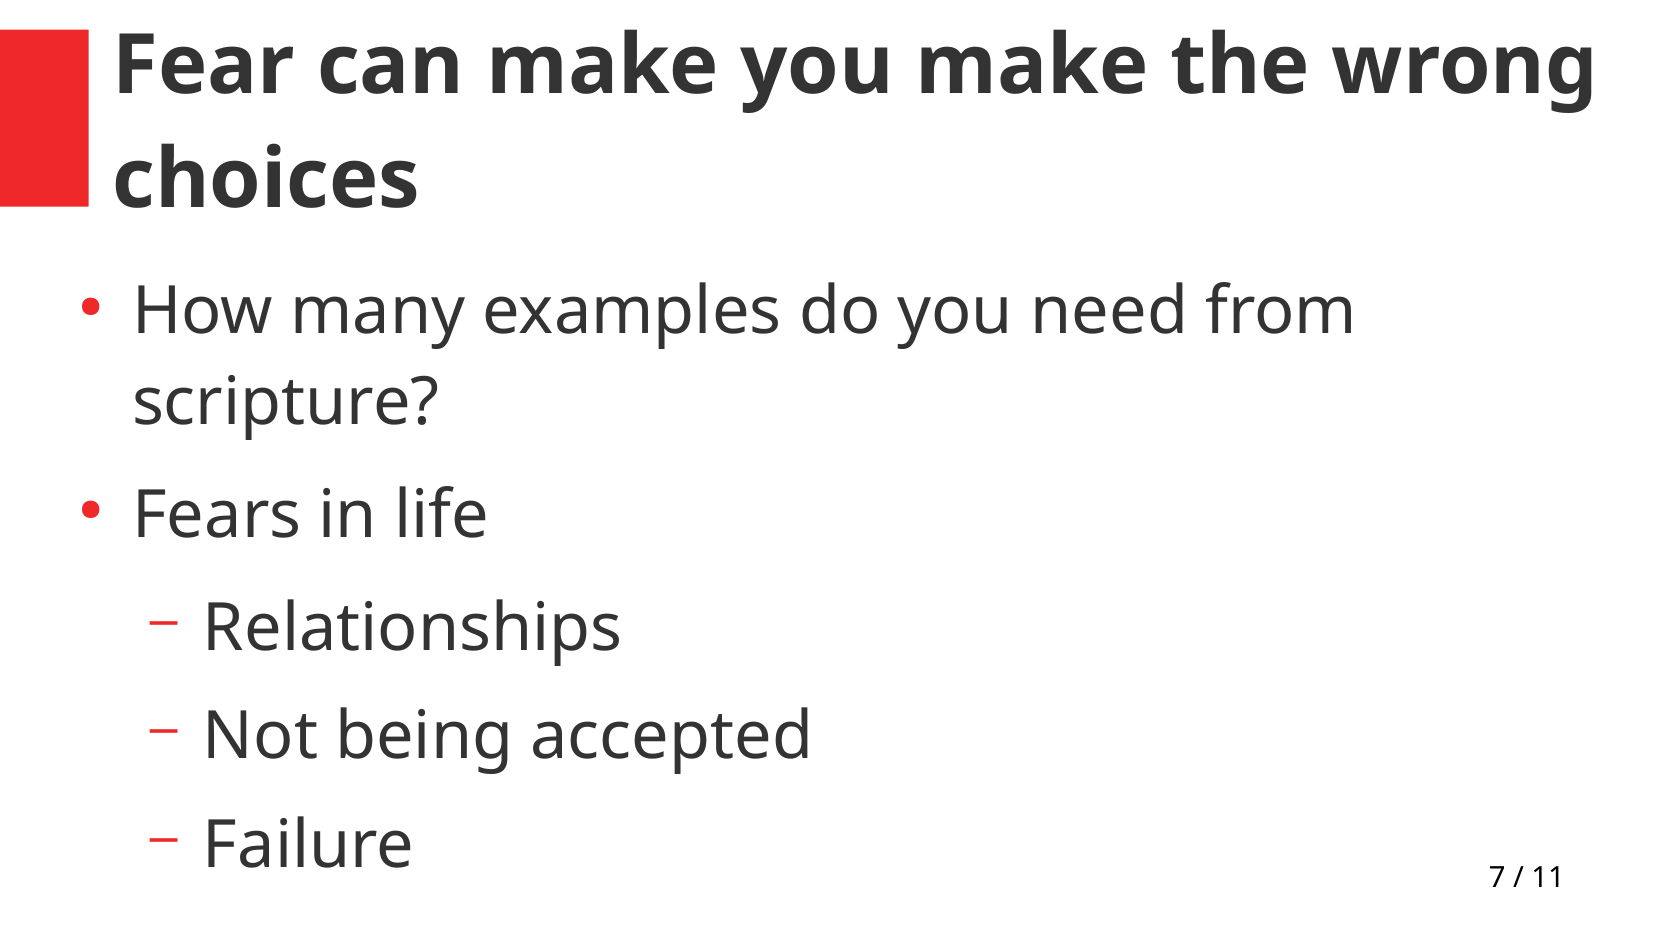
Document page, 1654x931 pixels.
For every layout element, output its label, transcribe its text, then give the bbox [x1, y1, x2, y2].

list How many examples do you need from scripture? Fears in life Relationships Not being accepted Failure [61, 262, 1613, 852]
title Fear can make you make the wrong choices [112, 4, 1654, 232]
